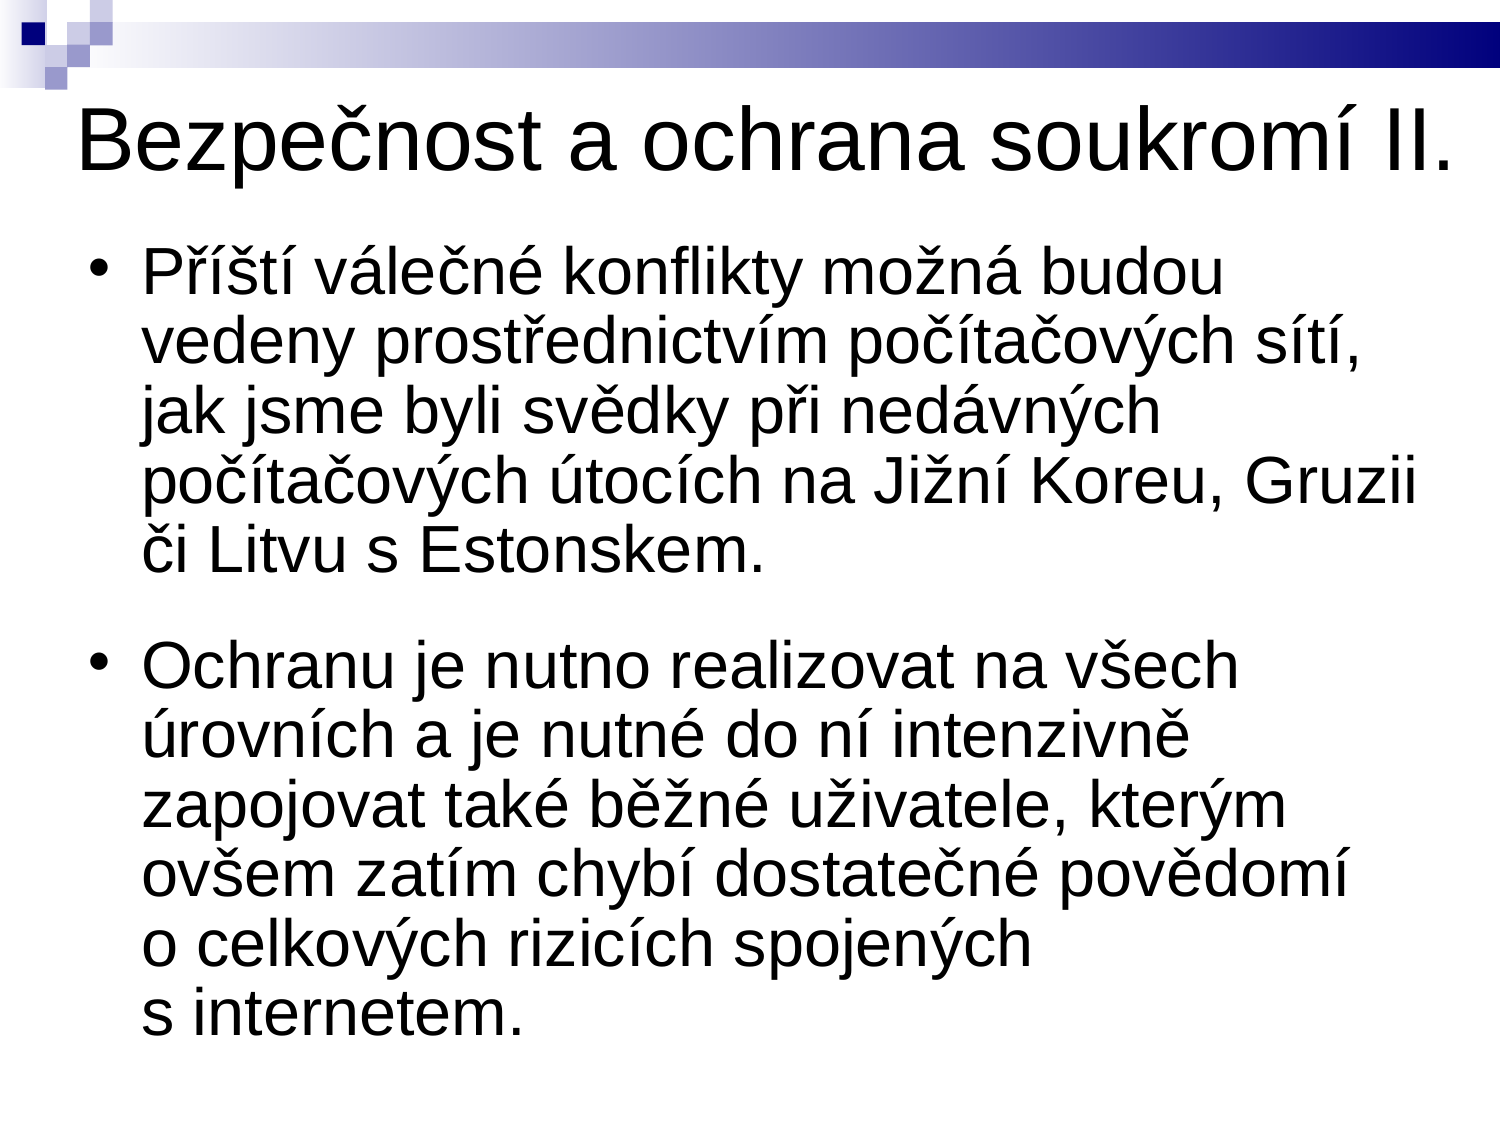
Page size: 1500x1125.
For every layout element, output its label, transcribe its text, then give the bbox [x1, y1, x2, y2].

title Bezpečnost a ochrana soukromí II. [74, 36, 1465, 242]
list Příští válečné konflikty možná budou vedeny prostřednictvím počítačových sítí, jak jsme byli svědky při nedávných počítačových útocích na Jižní Koreu, Gruzii či Litvu s Estonskem. Ochranu je nutno realizovat na všech úrovních a je nutné do ní intenzivně zapojovat také běžné uživatele, kterým ovšem zatím chybí dostatečné povědomí o celkových rizicích spojených s internetem. [70, 234, 1421, 1104]
